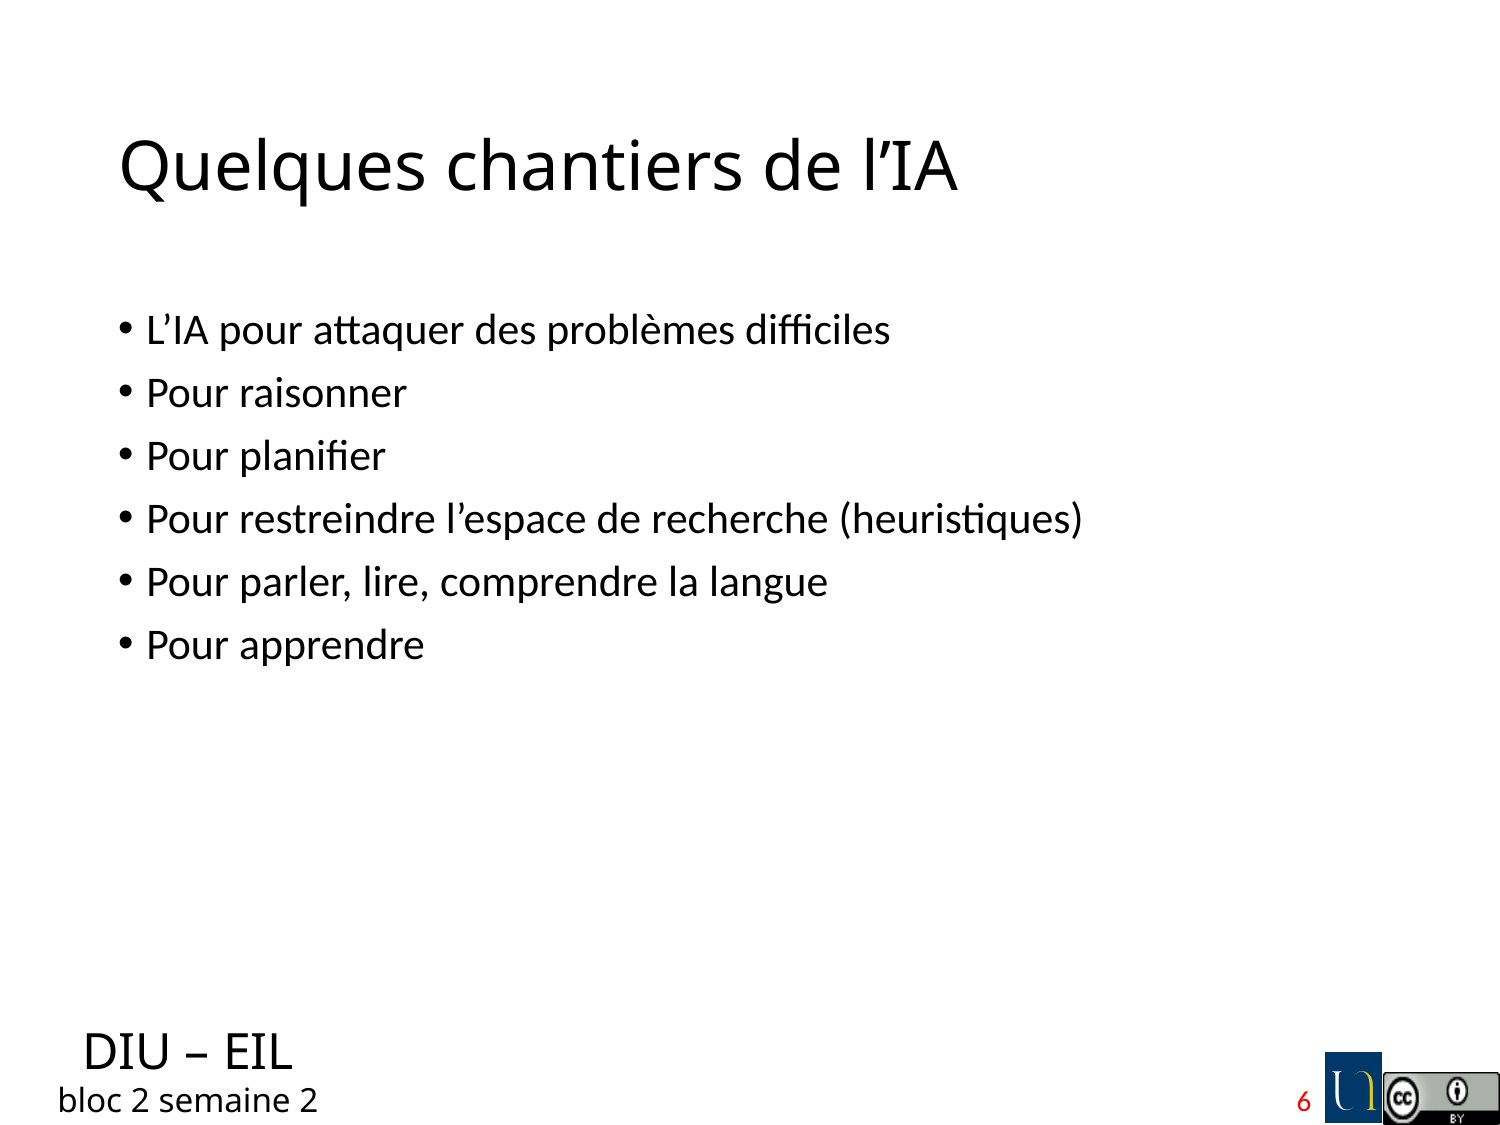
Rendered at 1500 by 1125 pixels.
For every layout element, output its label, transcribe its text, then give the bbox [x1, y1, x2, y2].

slide_number <numéro> [1240, 1070, 1327, 1125]
picture [1325, 1052, 1382, 1123]
list L’IA pour attaquer des problèmes difficiles Pour raisonner Pour planifier Pour restreindre l’espace de recherche (heuristiques) Pour parler, lire, comprendre la langue Pour apprendre [103, 299, 1397, 1014]
title Quelques chantiers de l’IA [103, 59, 1397, 278]
picture [1383, 1072, 1500, 1125]
